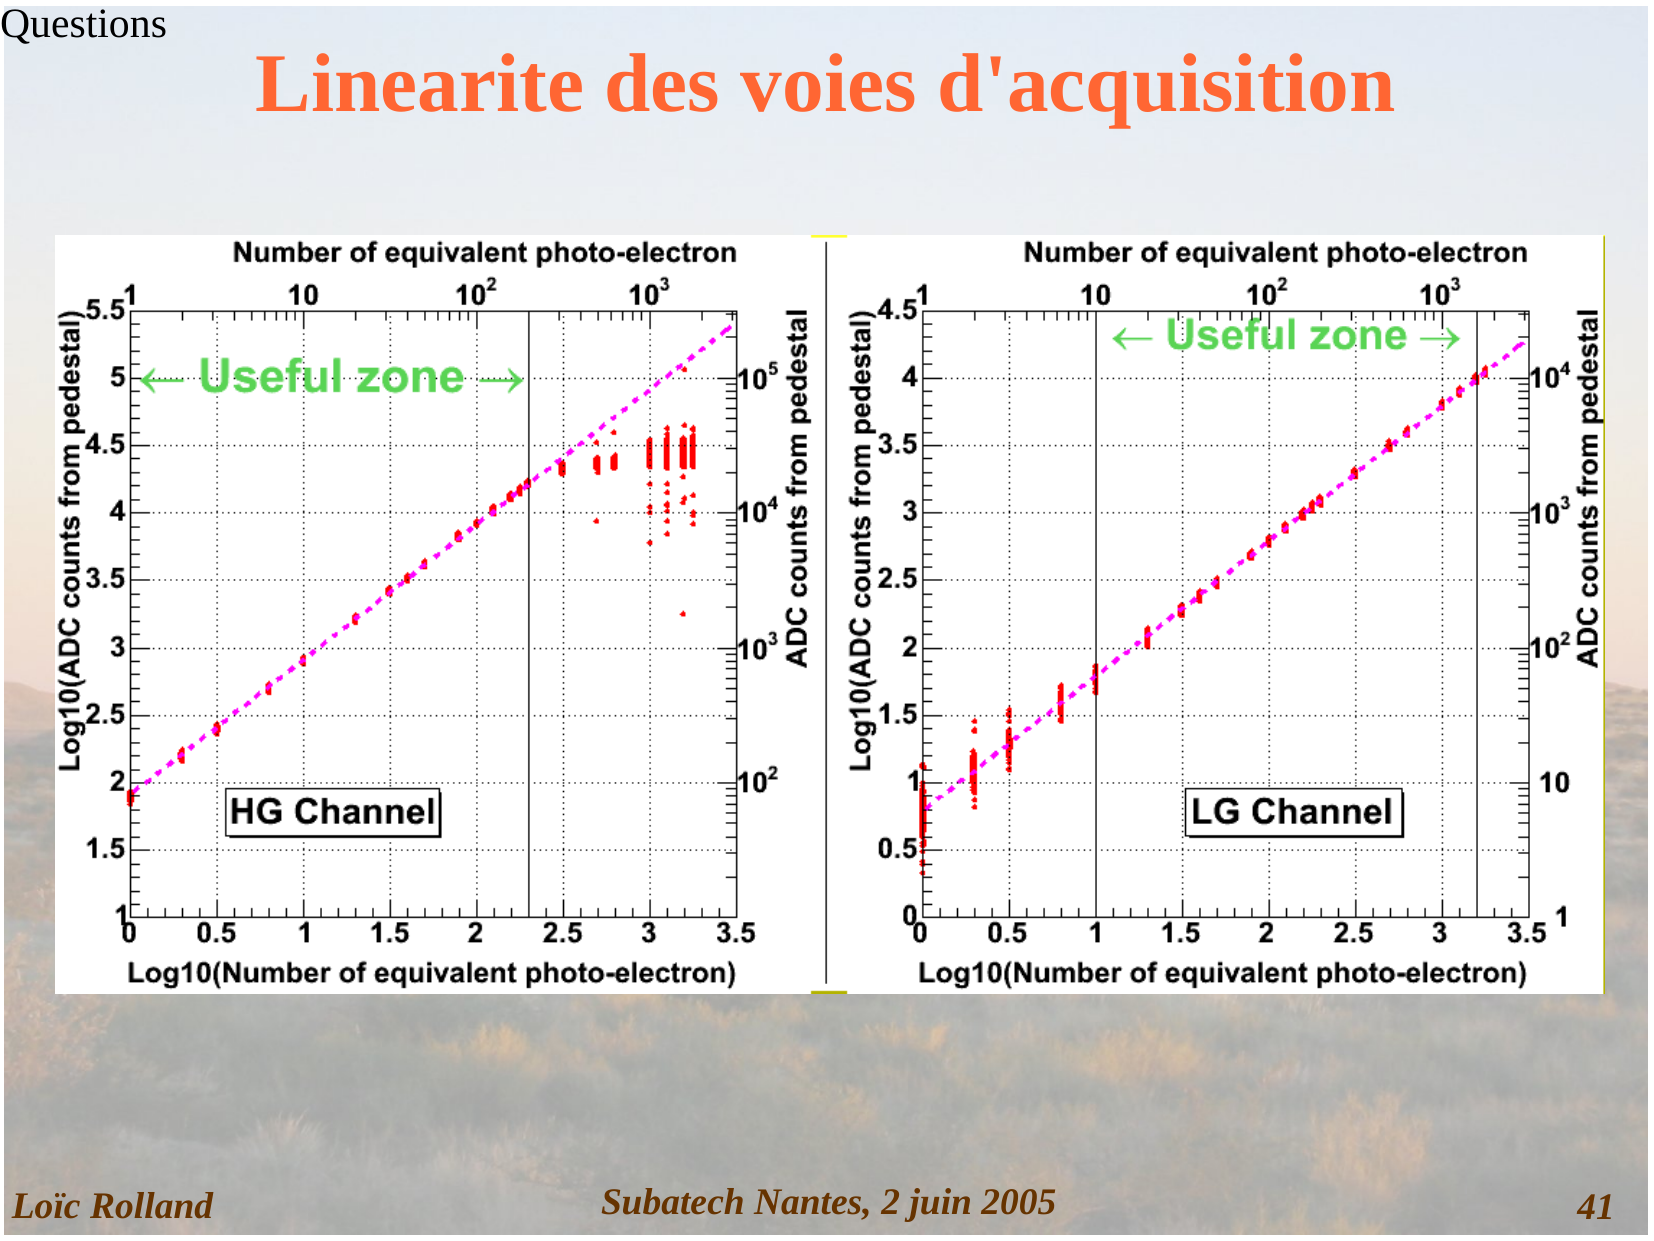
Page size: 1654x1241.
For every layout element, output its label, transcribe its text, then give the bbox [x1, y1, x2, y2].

text_box Questions [0, 0, 1654, 62]
title Linearite des voies d'acquisition [0, 62, 1654, 146]
picture [4, 146, 1648, 1235]
